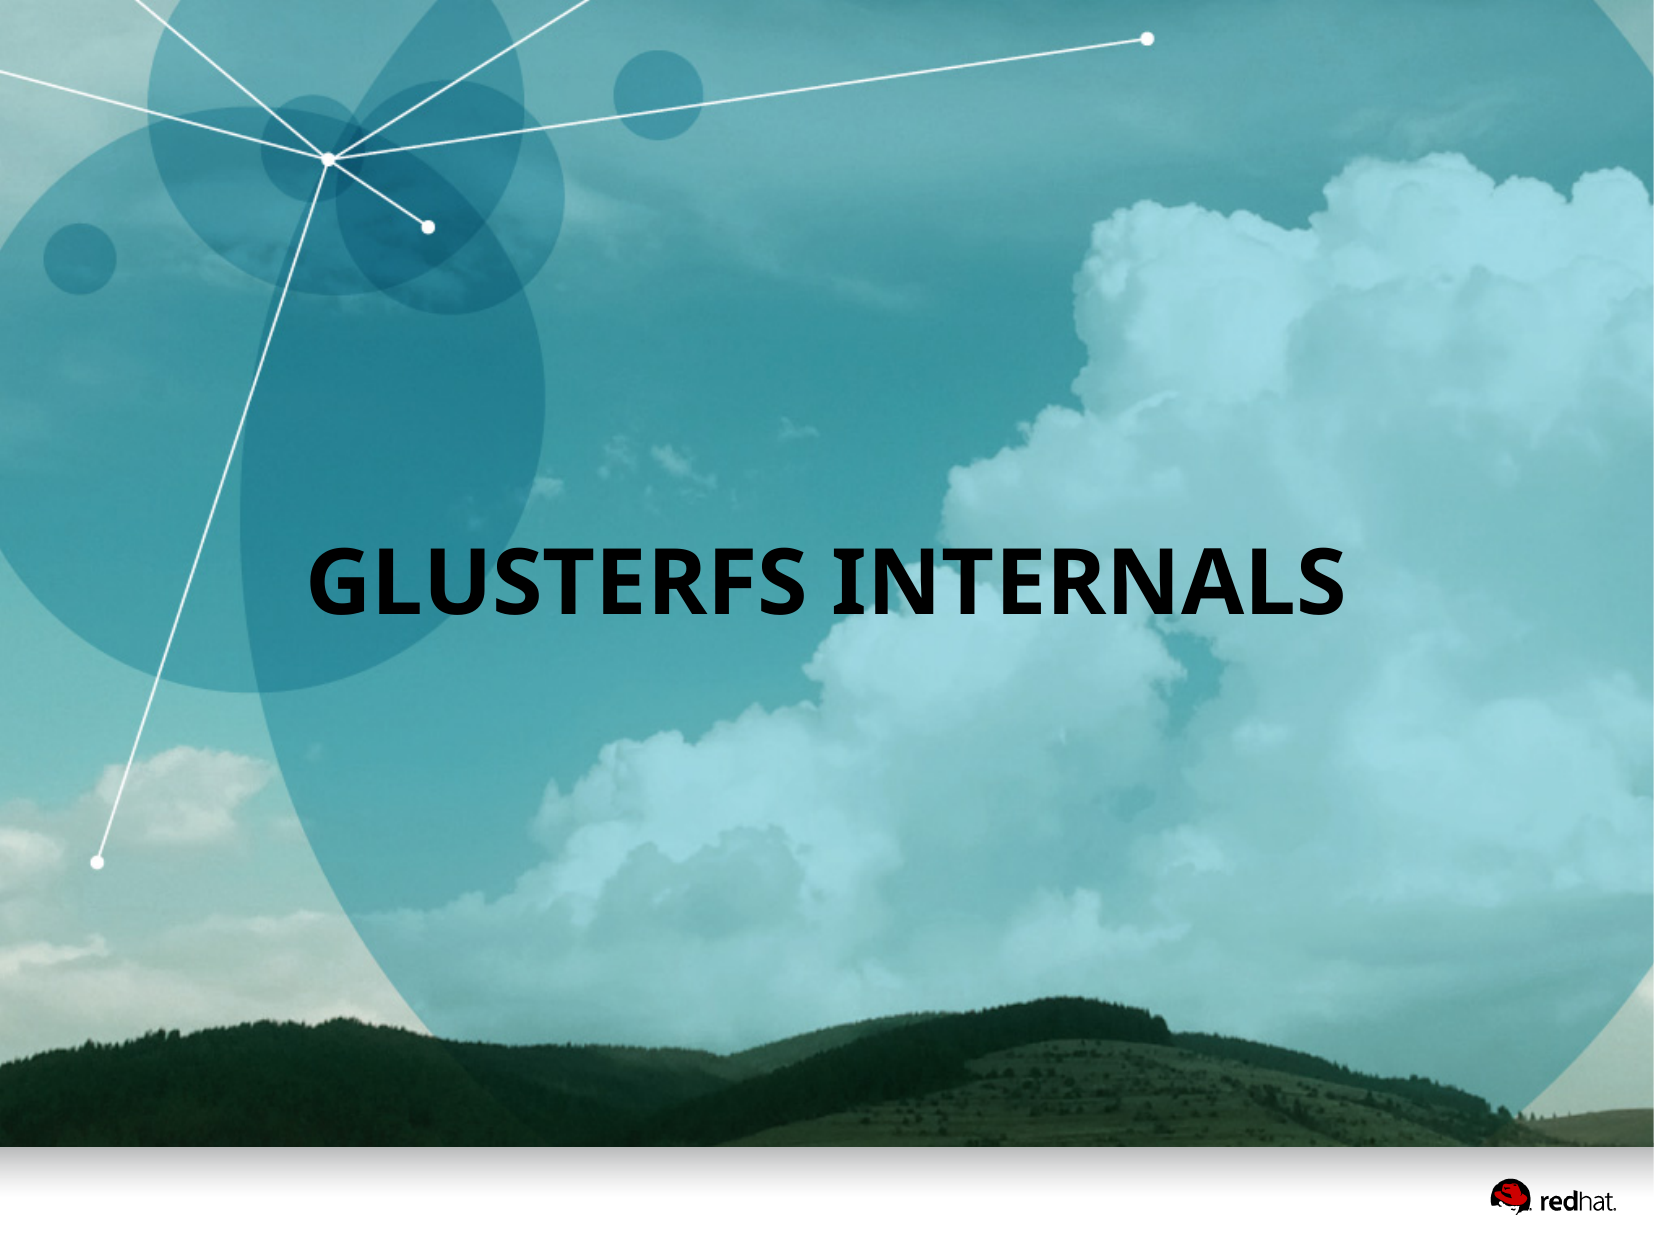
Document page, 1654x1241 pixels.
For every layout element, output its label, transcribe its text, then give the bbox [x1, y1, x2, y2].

subtitle GLUSTERFS INTERNALS [82, 514, 1571, 644]
picture [0, 0, 1654, 1241]
